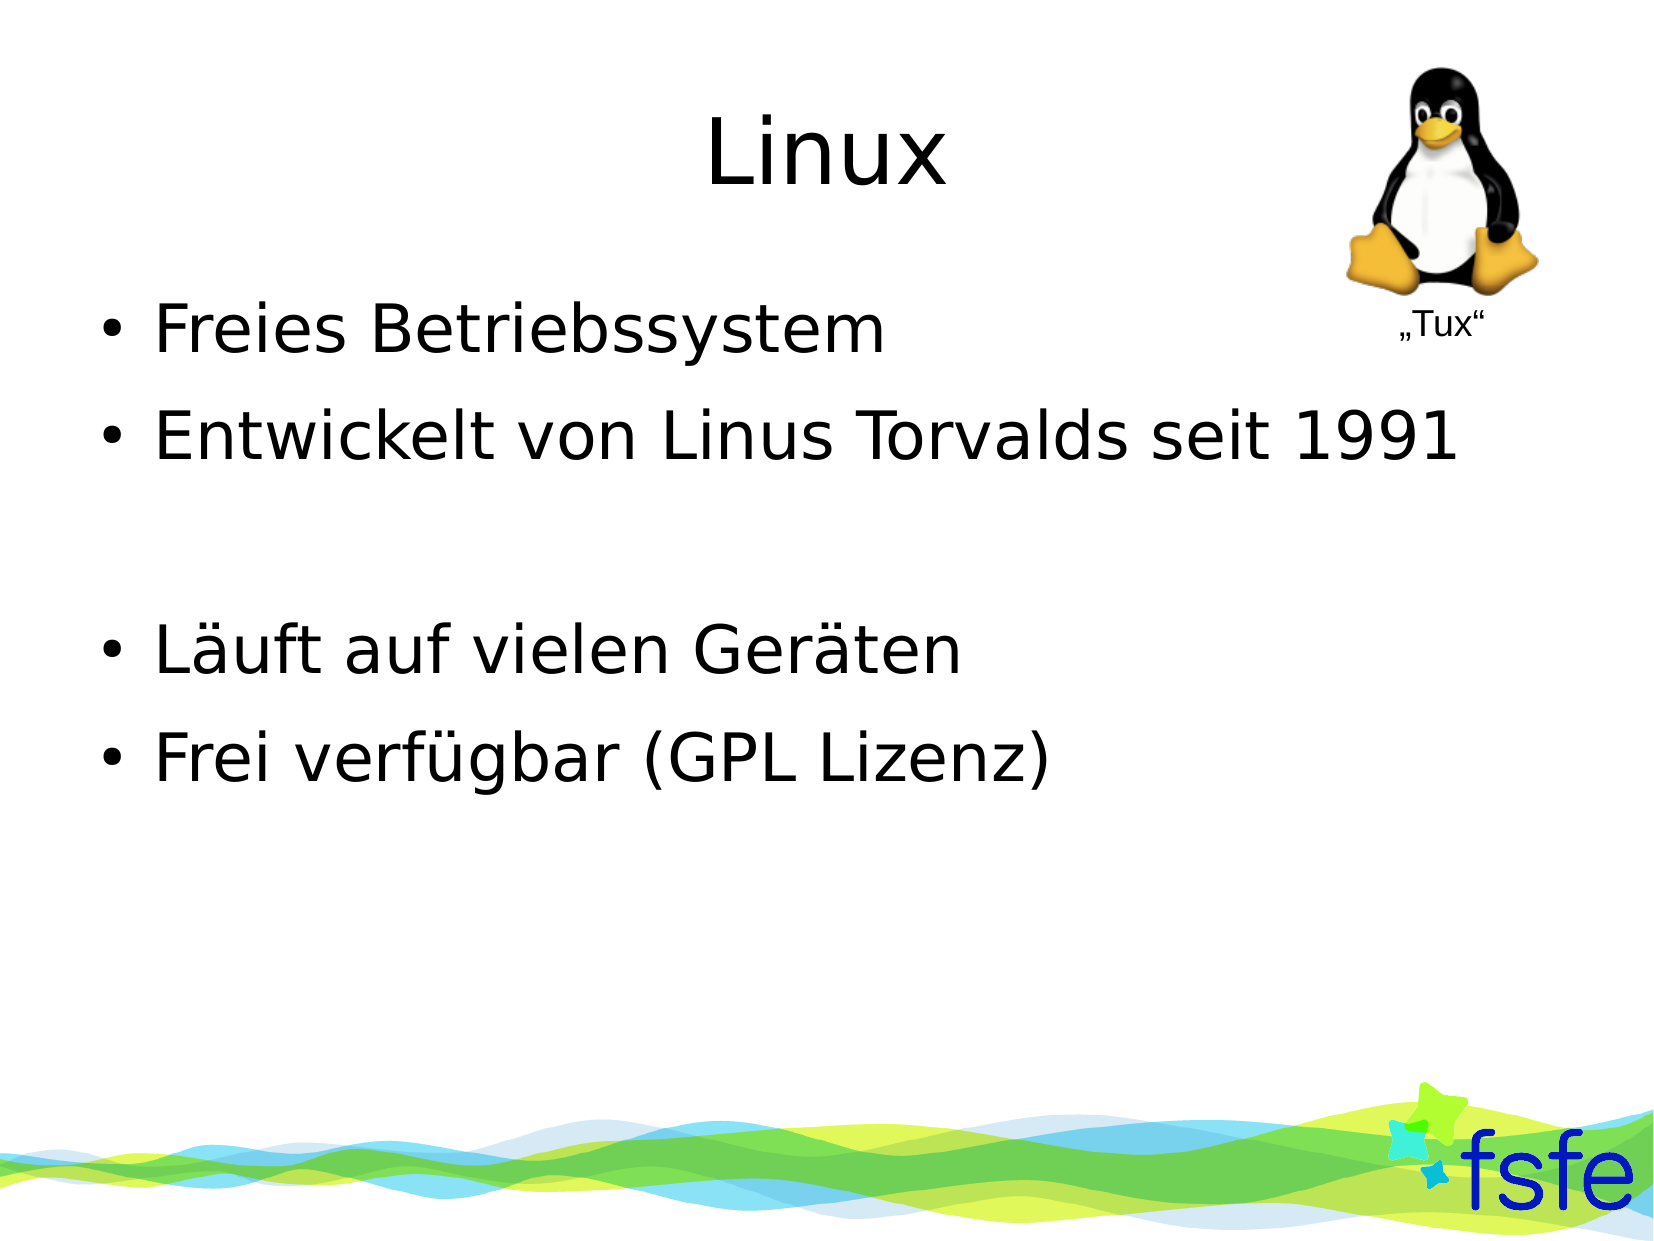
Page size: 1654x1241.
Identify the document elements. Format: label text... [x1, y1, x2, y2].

list Freies Betriebssystem Entwickelt von Linus Torvalds seit 1991 Läuft auf vielen Geräten Frei verfügbar (GPL Lizenz) [82, 290, 1571, 1010]
picture [1334, 53, 1549, 307]
picture [0, 1081, 1654, 1241]
text_box „Tux“ [1384, 295, 1501, 353]
title Linux [82, 49, 1571, 257]
